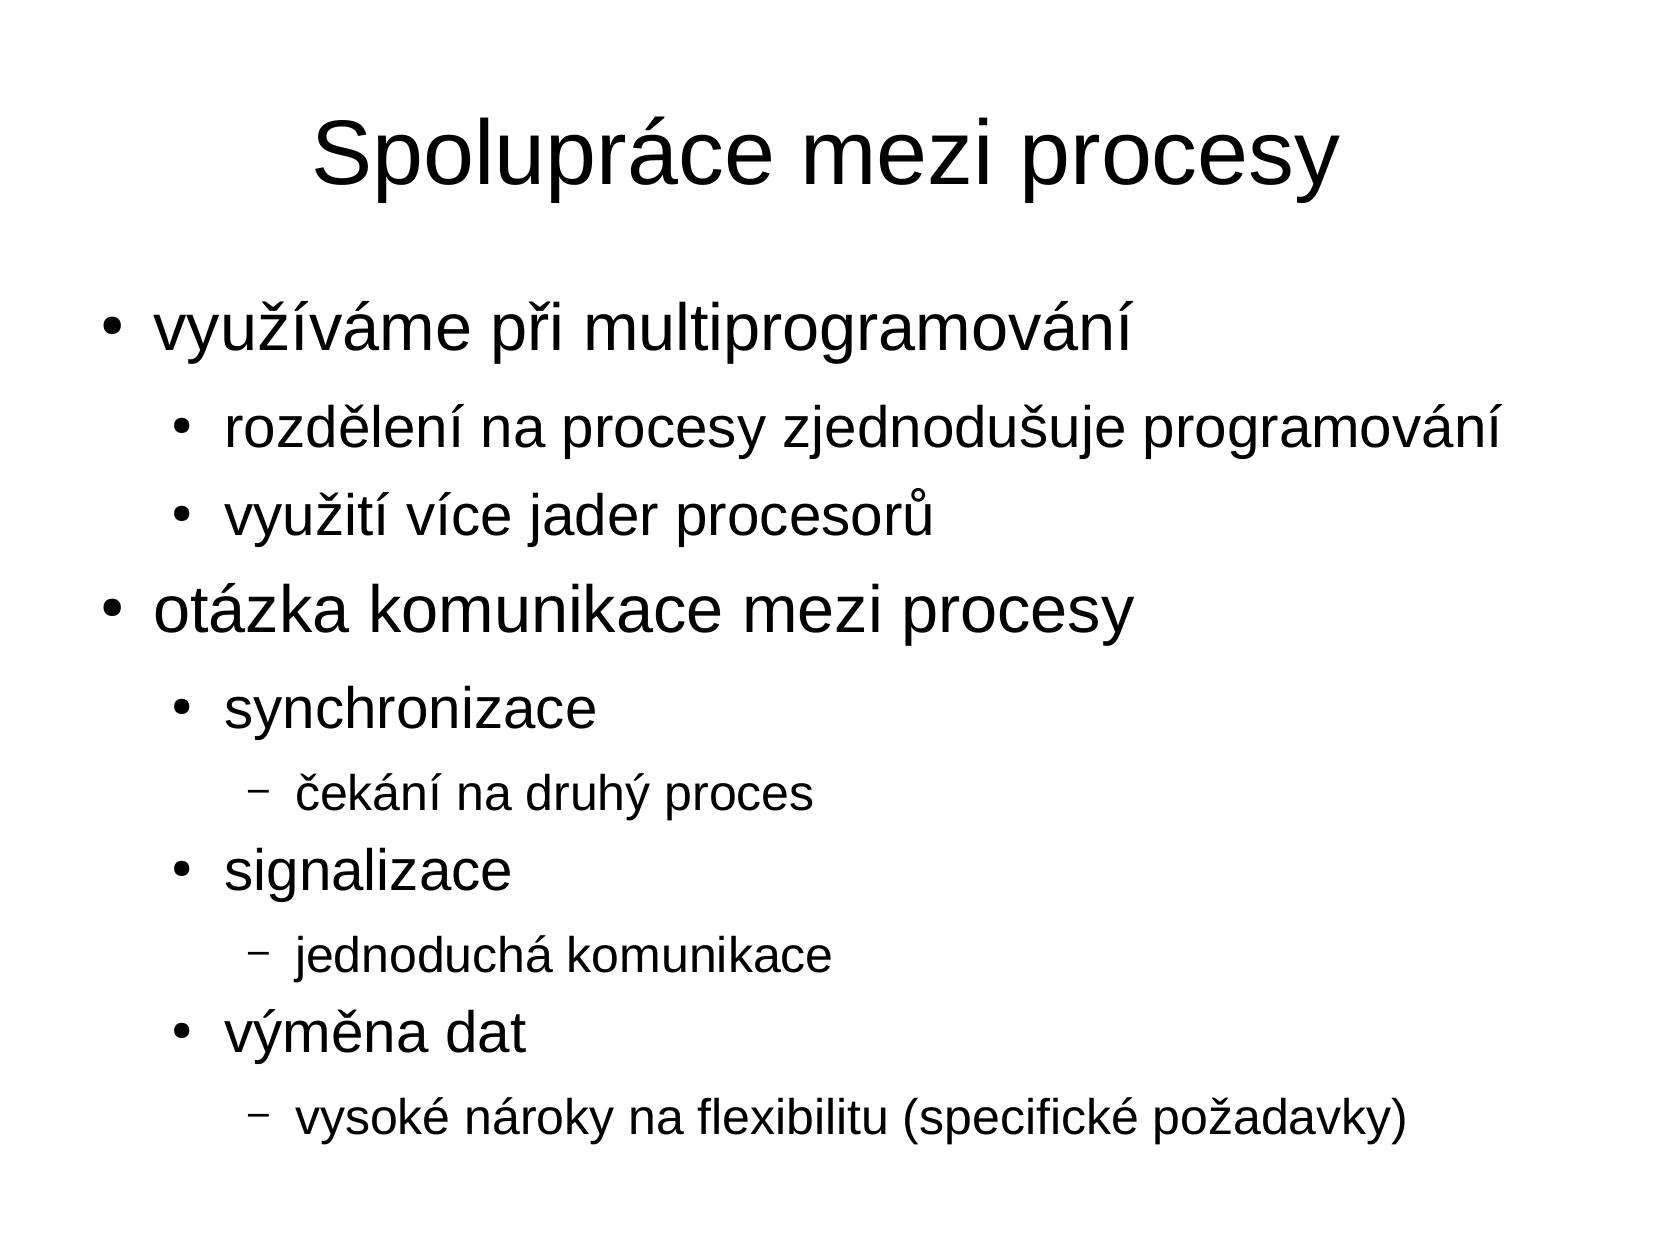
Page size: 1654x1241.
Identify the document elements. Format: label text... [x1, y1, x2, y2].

title Spolupráce mezi procesy [82, 56, 1571, 250]
list využíváme při multiprogramování rozdělení na procesy zjednodušuje programování využití více jader procesorů otázka komunikace mezi procesy synchronizace čekání na druhý proces signalizace jednoduchá komunikace výměna dat vysoké nároky na flexibilitu (specifické požadavky) [82, 290, 1571, 1145]
